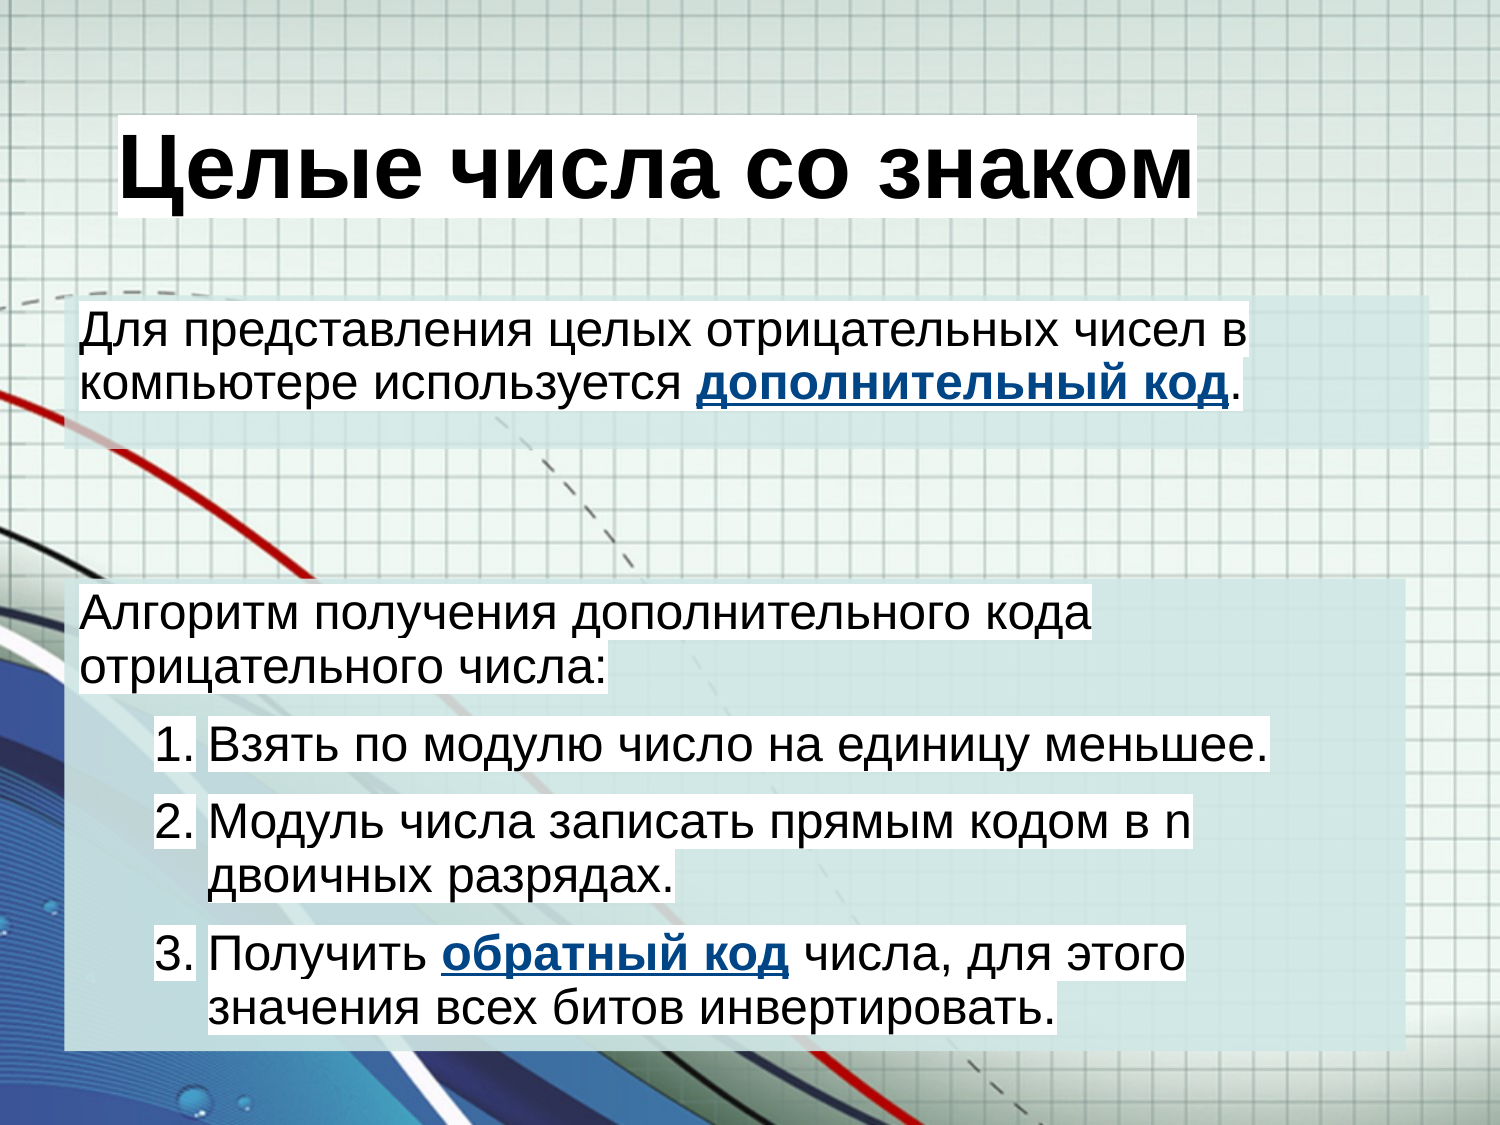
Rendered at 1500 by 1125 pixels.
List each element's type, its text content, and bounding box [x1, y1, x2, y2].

list Алгоритм получения дополнительного кода отрицательного числа: Взять по модулю число на единицу меньшее. Модуль числа записать прямым кодом в n двоичных разрядах. Получить обратный код числа, для этого значения всех битов инвертировать. [64, 578, 1406, 1052]
list Для представления целых отрицательных чисел в компьютере используется дополнительный код. [64, 295, 1430, 449]
title Целые числа со знаком [103, 59, 1397, 278]
picture [0, 0, 1500, 1125]
